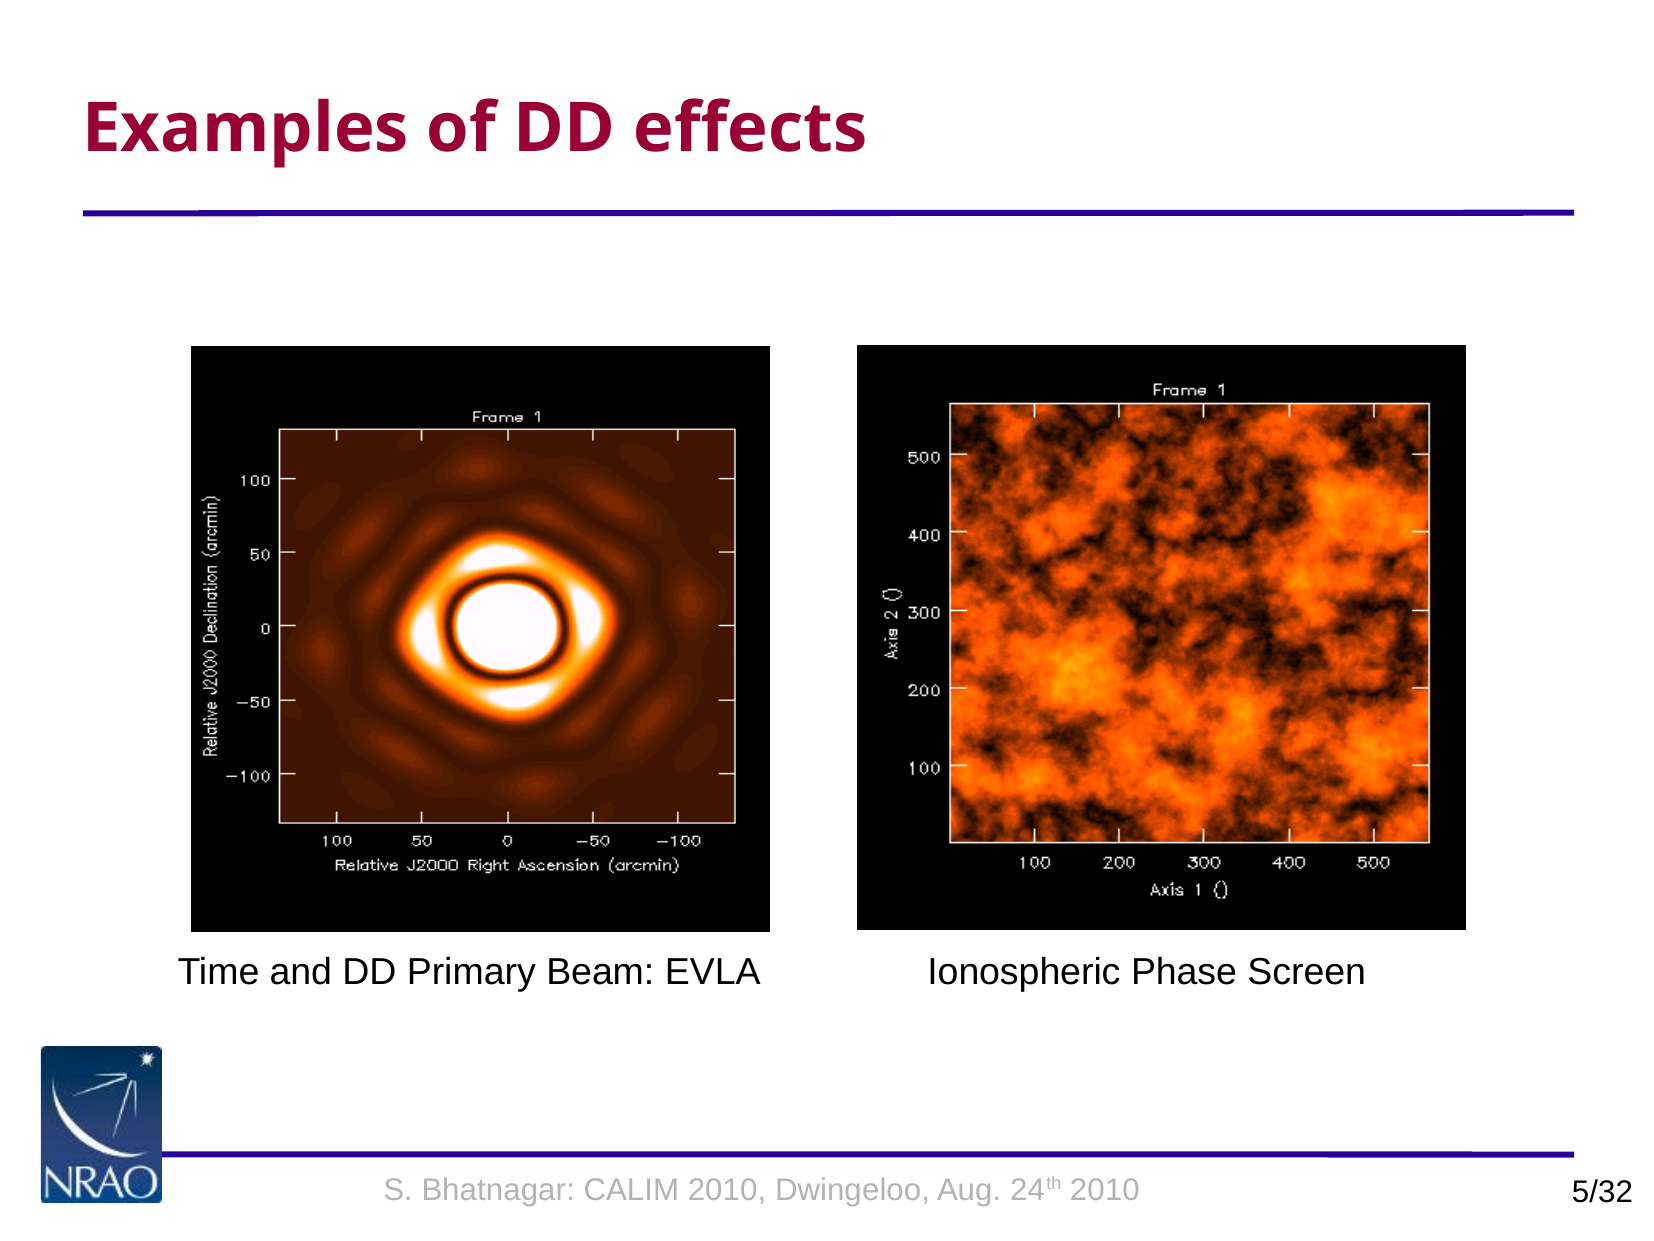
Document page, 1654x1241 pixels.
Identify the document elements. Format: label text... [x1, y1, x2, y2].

text_box Ionospheric Phase Screen [912, 942, 1381, 1000]
title Examples of DD effects [82, 49, 1571, 202]
picture [0, 0, 1654, 1241]
text_box Time and DD Primary Beam: EVLA [162, 942, 776, 1000]
